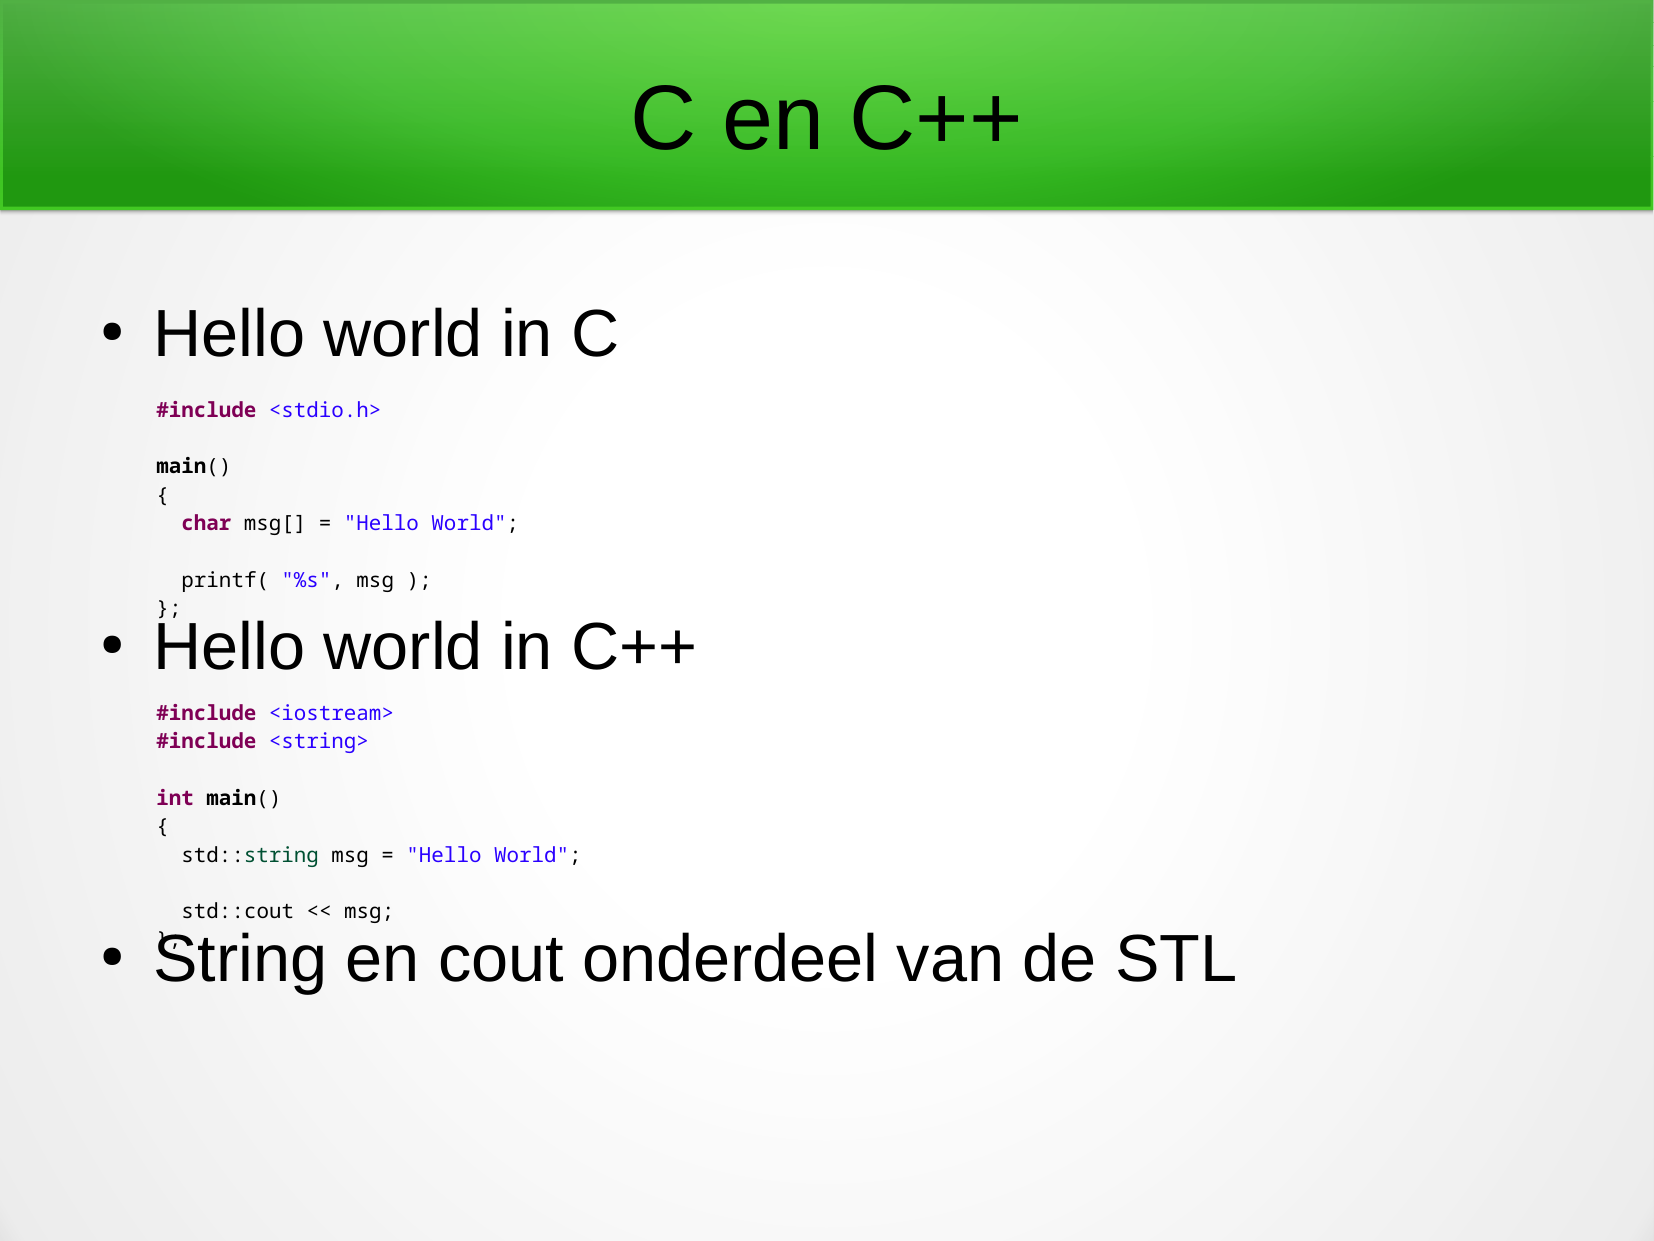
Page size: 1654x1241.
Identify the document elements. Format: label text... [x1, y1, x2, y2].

title C en C++ [82, 47, 1571, 189]
text_box #include <stdio.h> main() { char msg[] = "Hello World"; printf( "%s", msg ); }; [141, 387, 534, 613]
text_box #include <iostream> #include <string> int main() { std::string msg = "Hello World"; std::cout << msg; }; [141, 690, 597, 943]
list Hello world in C Hello world in C++ String en cout onderdeel van de STL [82, 296, 1571, 1016]
